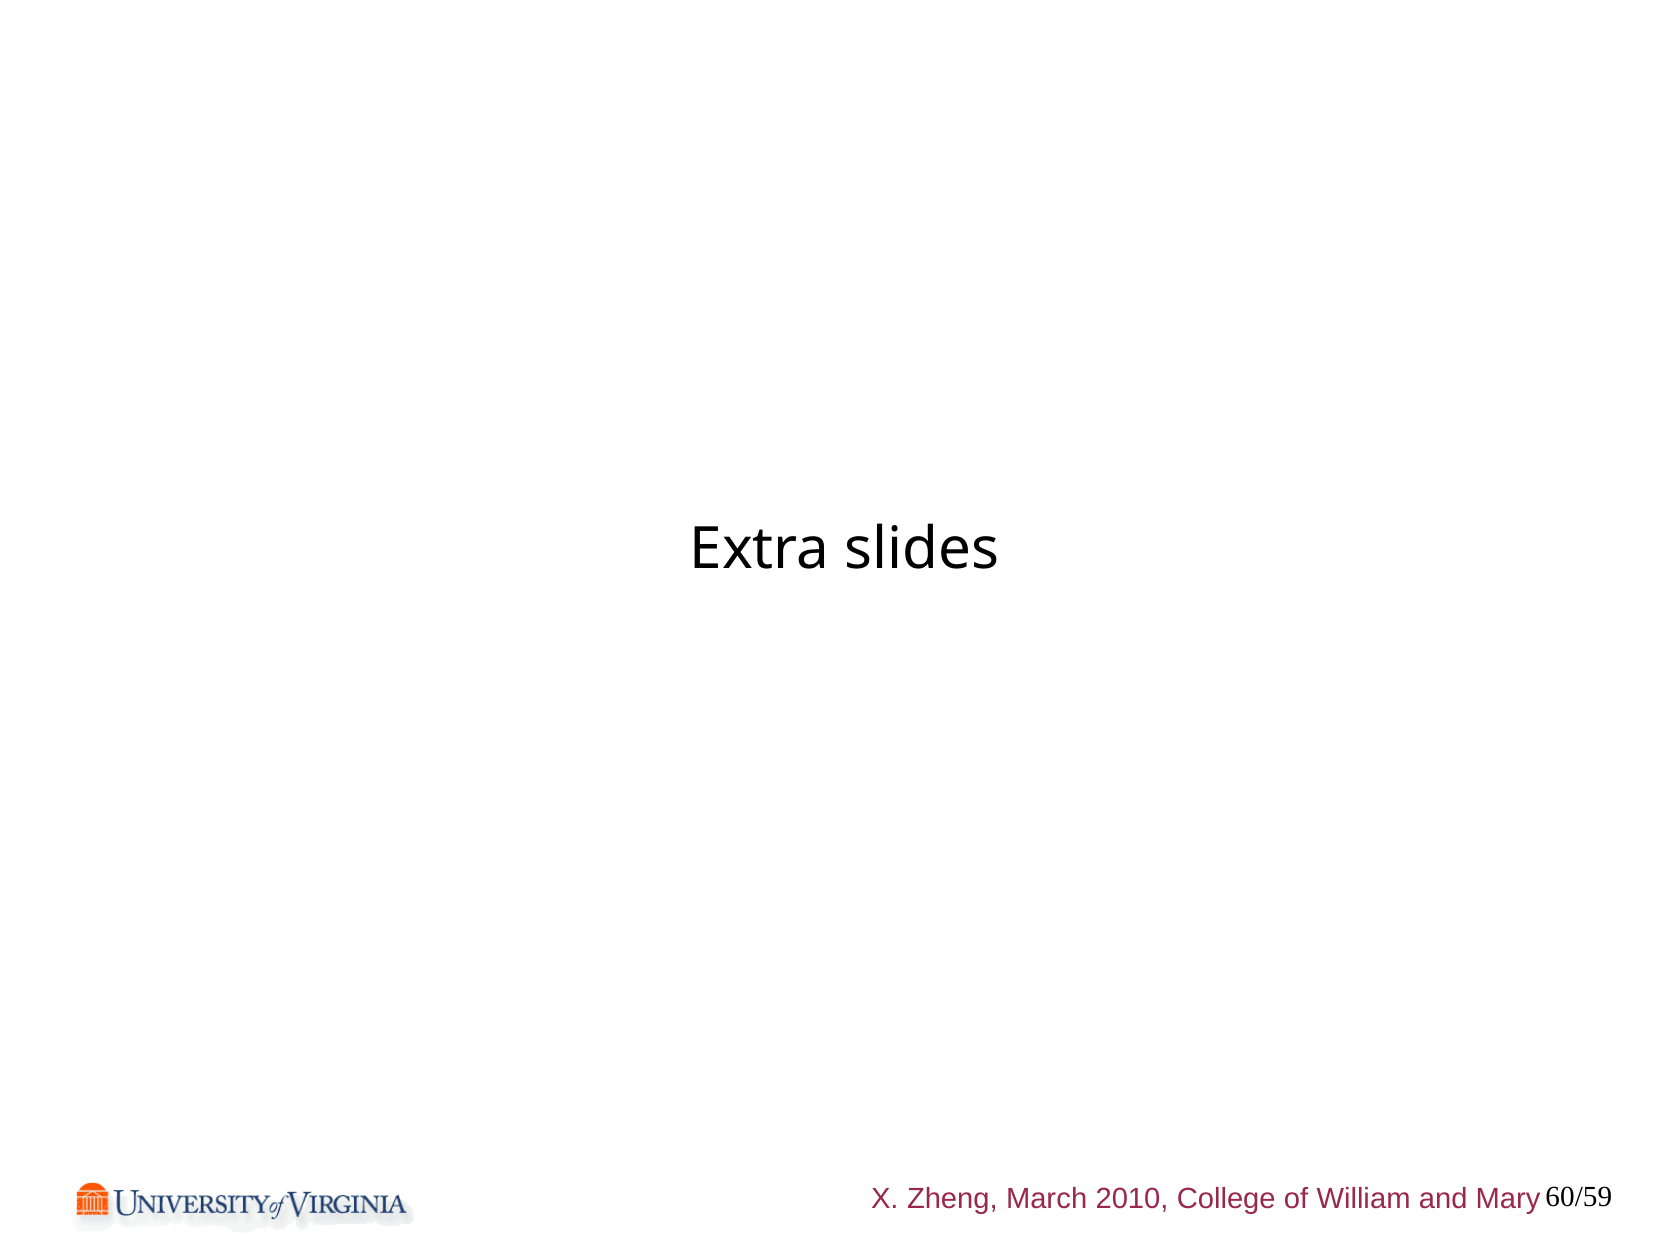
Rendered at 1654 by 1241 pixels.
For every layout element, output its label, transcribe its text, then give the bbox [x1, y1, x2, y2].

picture [53, 1165, 427, 1241]
text_box Extra slides [675, 498, 996, 601]
